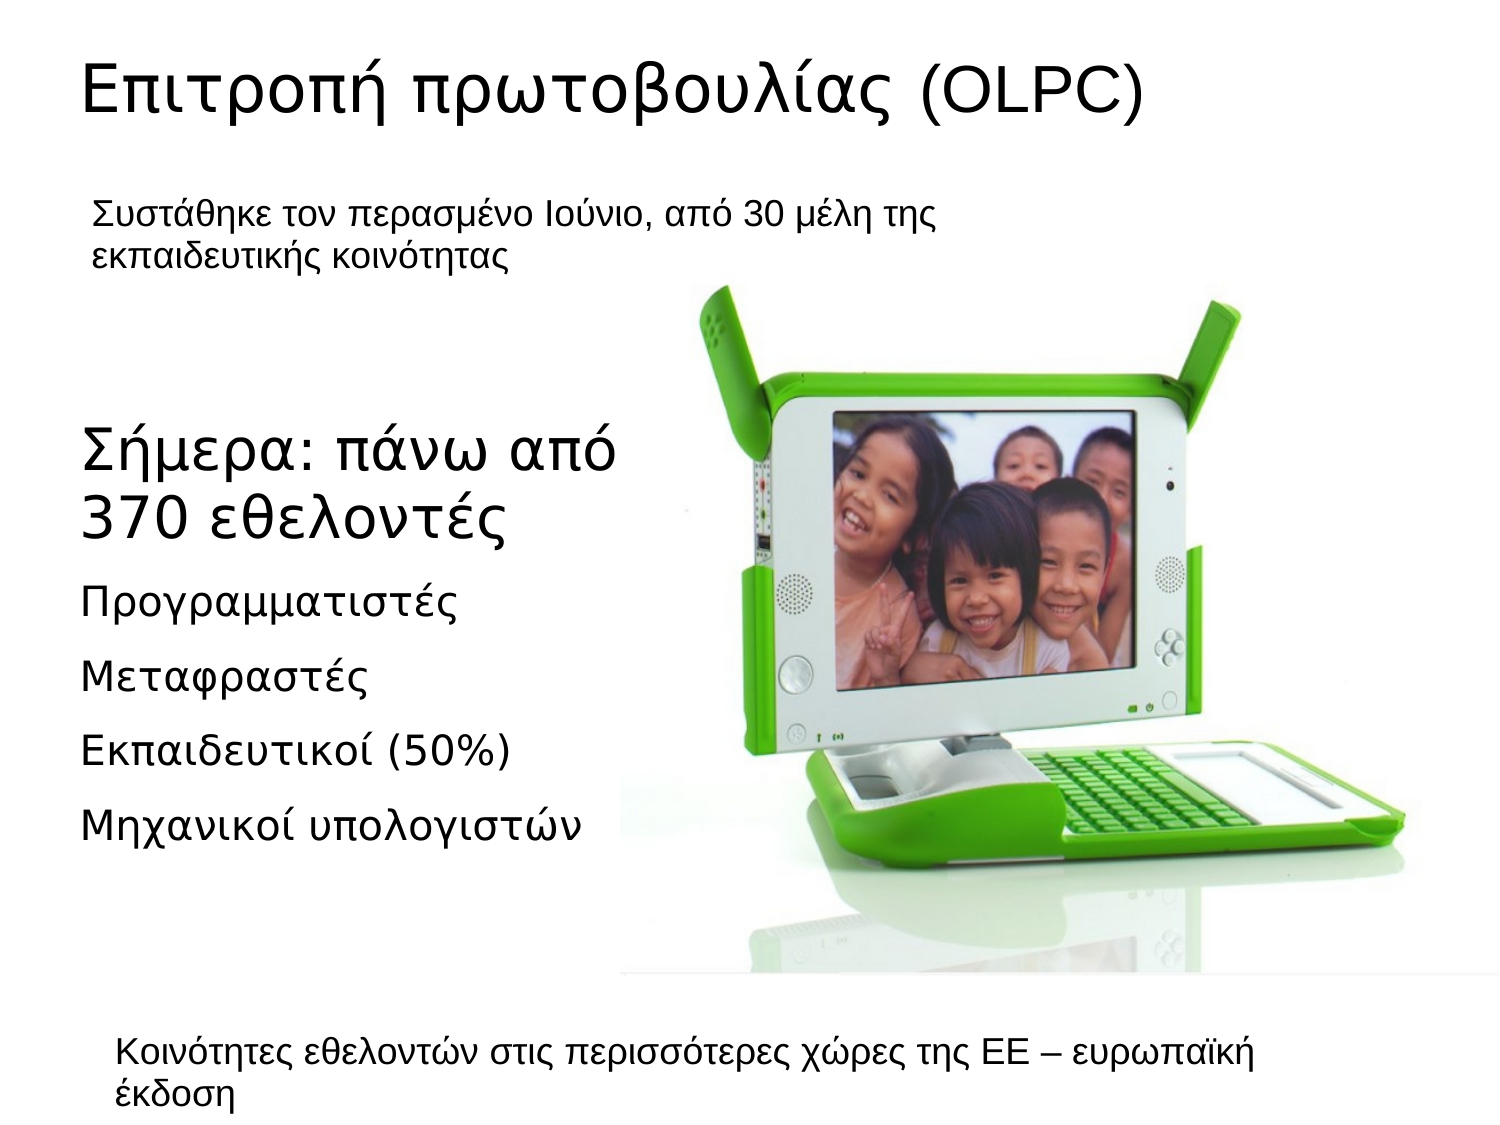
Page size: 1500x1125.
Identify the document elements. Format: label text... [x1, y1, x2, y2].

text_box Σήμερα: πάνω από 370 εθελοντές Προγραμματιστές Μεταφραστές Εκπαιδευτικοί (50%) Μηχανικοί υπολογιστών [64, 408, 680, 933]
text_box Συστάθηκε τον περασμένο Ιούνιο, από 30 μέλη της εκπαιδευτικής κοινότητας [76, 184, 1176, 284]
text_box Κοινότητες εθελοντών στις περισσότερες χώρες της ΕΕ – ευρωπαϊκή έκδοση [100, 1023, 1306, 1123]
text_box Επιτροπή πρωτοβουλίας (OLPC) [64, 42, 1412, 136]
picture [620, 267, 1500, 976]
